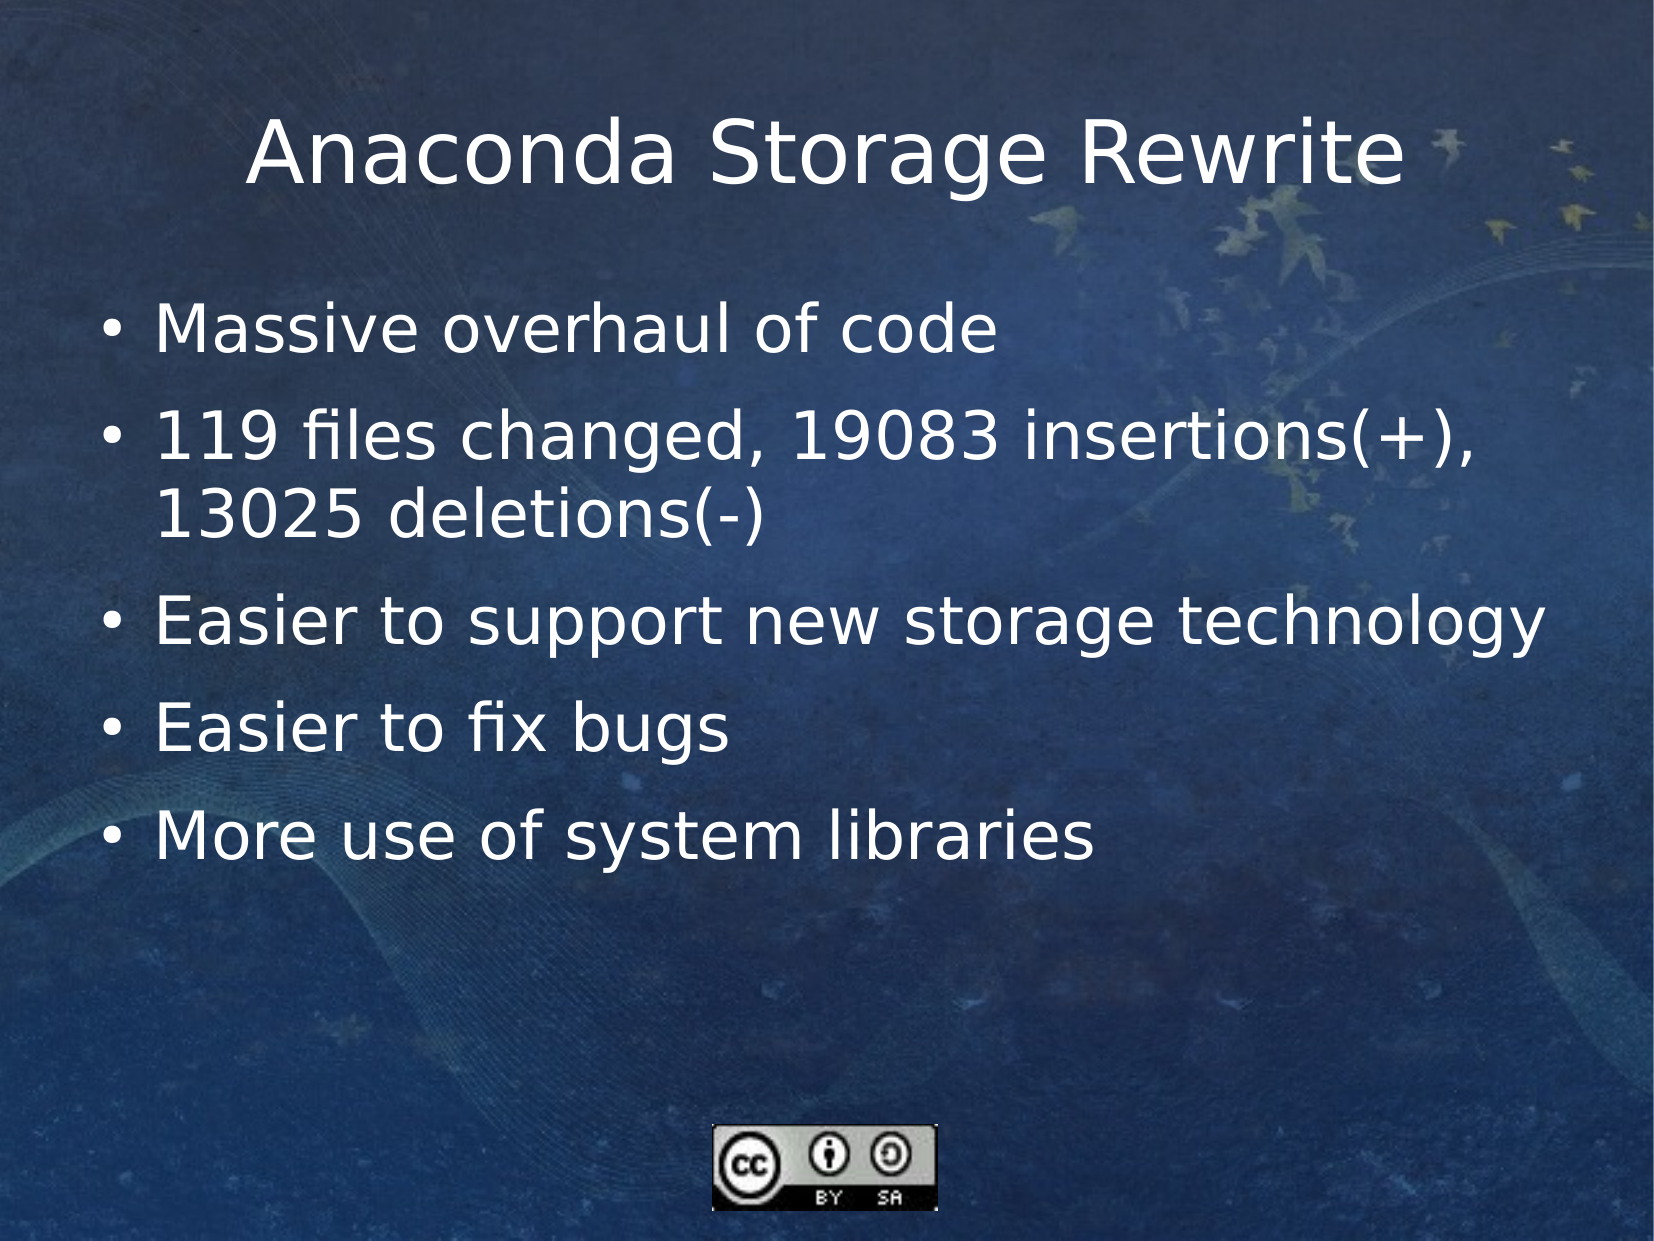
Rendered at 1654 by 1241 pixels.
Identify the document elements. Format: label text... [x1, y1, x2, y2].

list Massive overhaul of code 119 files changed, 19083 insertions(+), 13025 deletions(-) Easier to support new storage technology Easier to fix bugs More use of system libraries [82, 290, 1571, 1094]
title Anaconda Storage Rewrite [82, 56, 1571, 250]
picture [0, 0, 1654, 1241]
